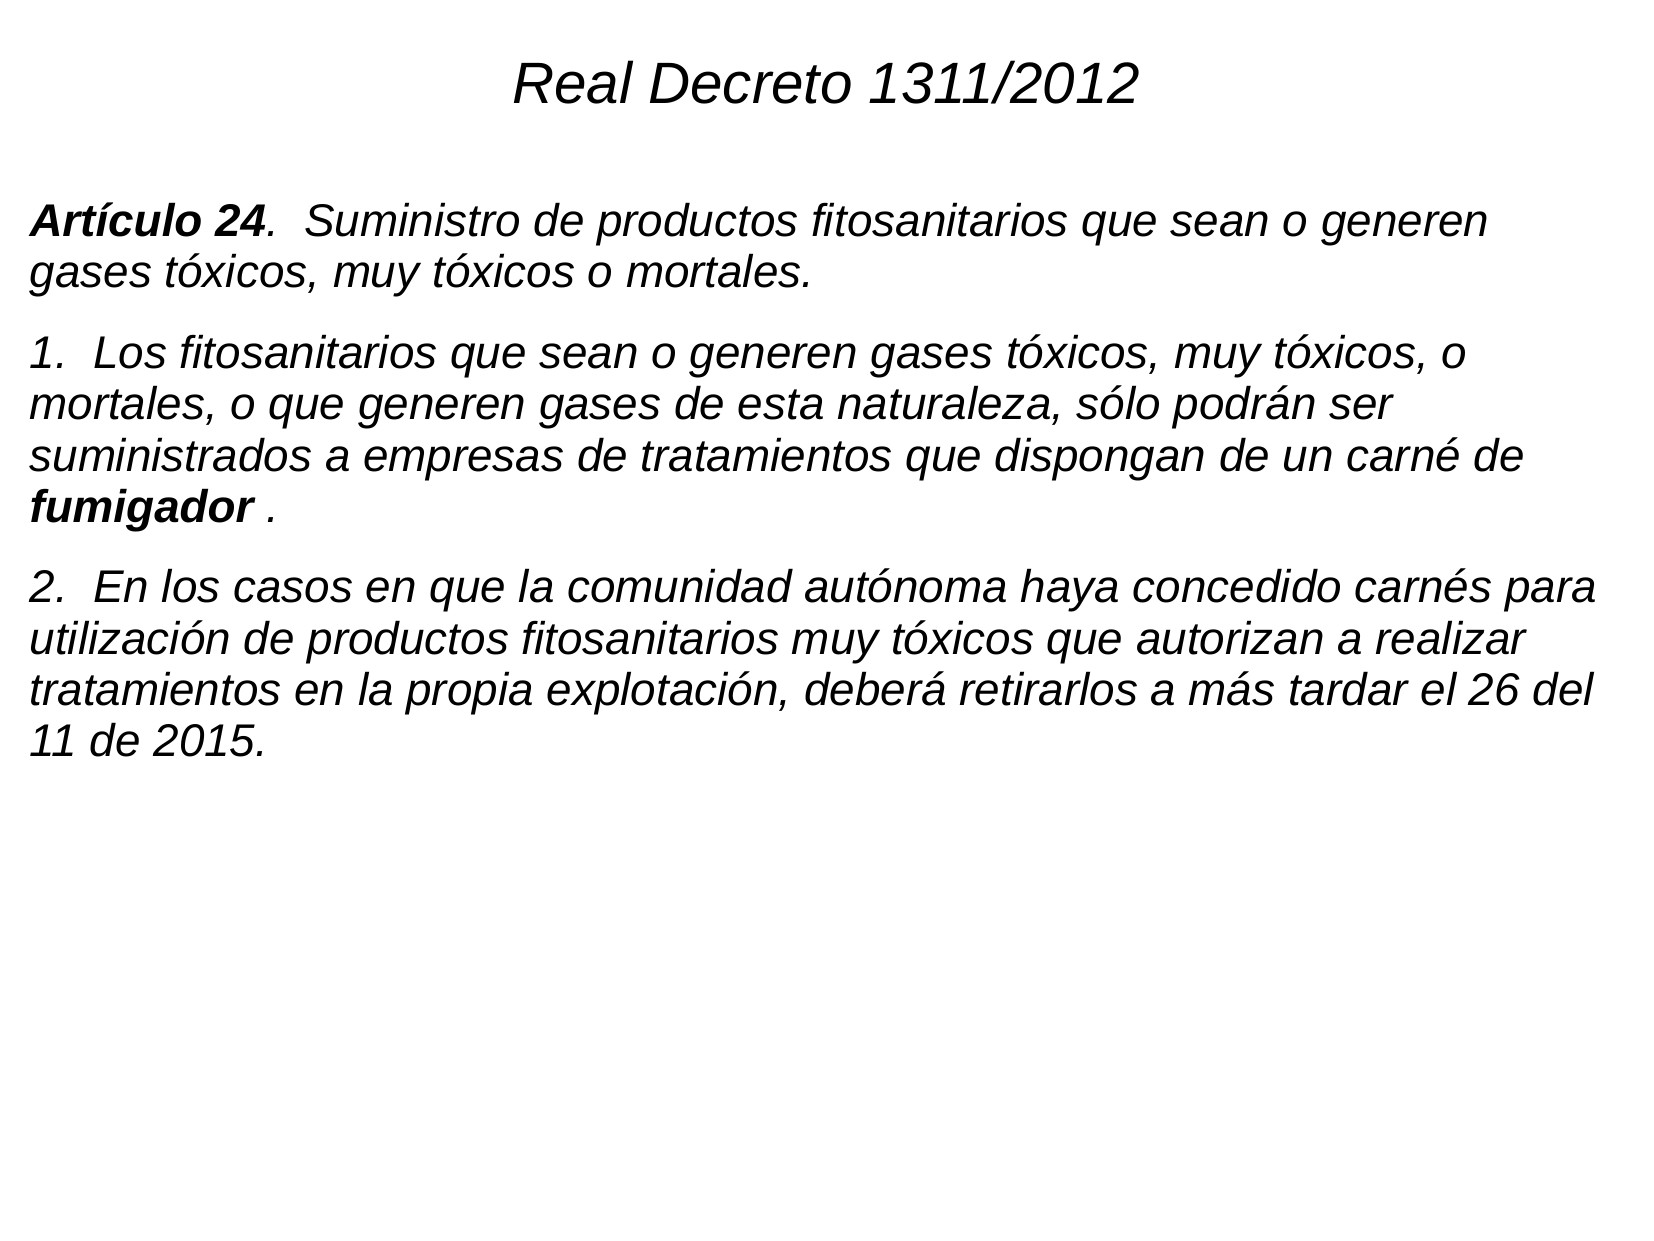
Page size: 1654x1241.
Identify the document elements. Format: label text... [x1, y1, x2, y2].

list Artículo 24. Suministro de productos fitosanitarios que sean o generen gases tóxicos, muy tóxicos o mortales. 1. Los fitosanitarios que sean o generen gases tóxicos, muy tóxicos, o mortales, o que generen gases de esta naturaleza, sólo podrán ser suministrados a empresas de tratamientos que dispongan de un carné de fumigador . 2. En los casos en que la comunidad autónoma haya concedido carnés para utilización de productos fitosanitarios muy tóxicos que autorizan a realizar tratamientos en la propia explotación, deberá retirarlos a más tardar el 26 del 11 de 2015. [29, 194, 1625, 1241]
title Real Decreto 1311/2012 [82, 49, 1571, 119]
